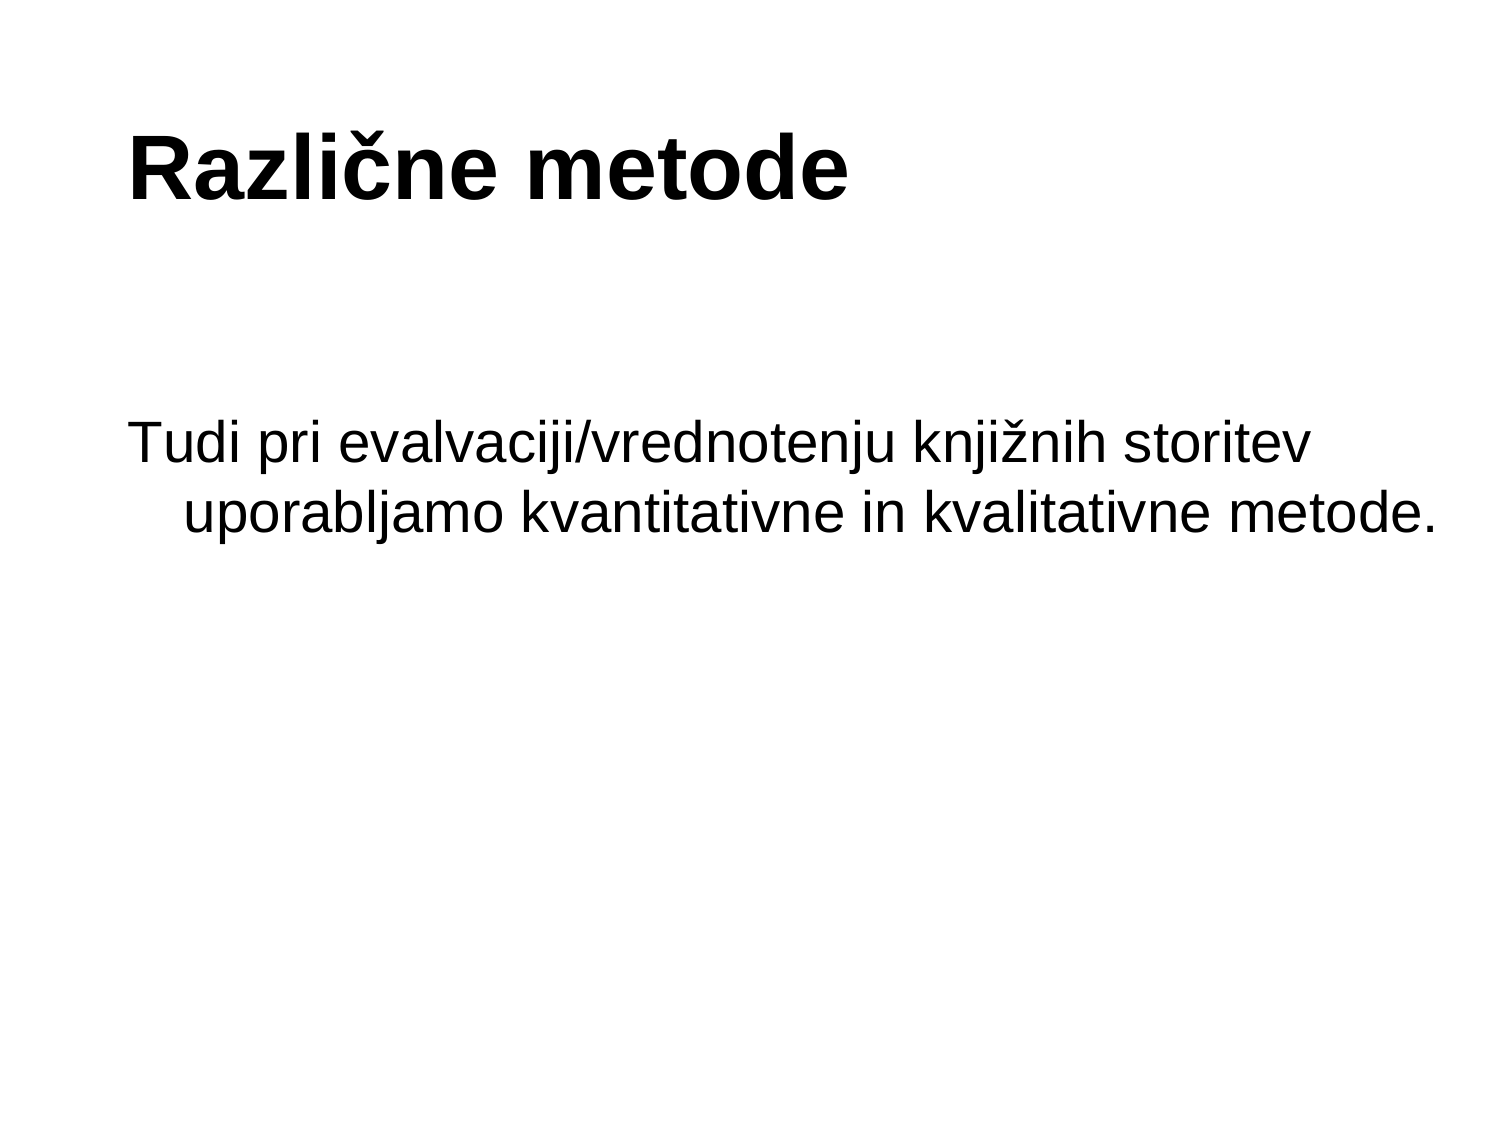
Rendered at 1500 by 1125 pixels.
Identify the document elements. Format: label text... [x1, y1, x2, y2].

title Različne metode [112, 37, 1388, 225]
list Tudi pri evalvaciji/vrednotenju knjižnih storitev uporabljamo kvantitativne in kvalitativne metode. [112, 312, 1459, 988]
